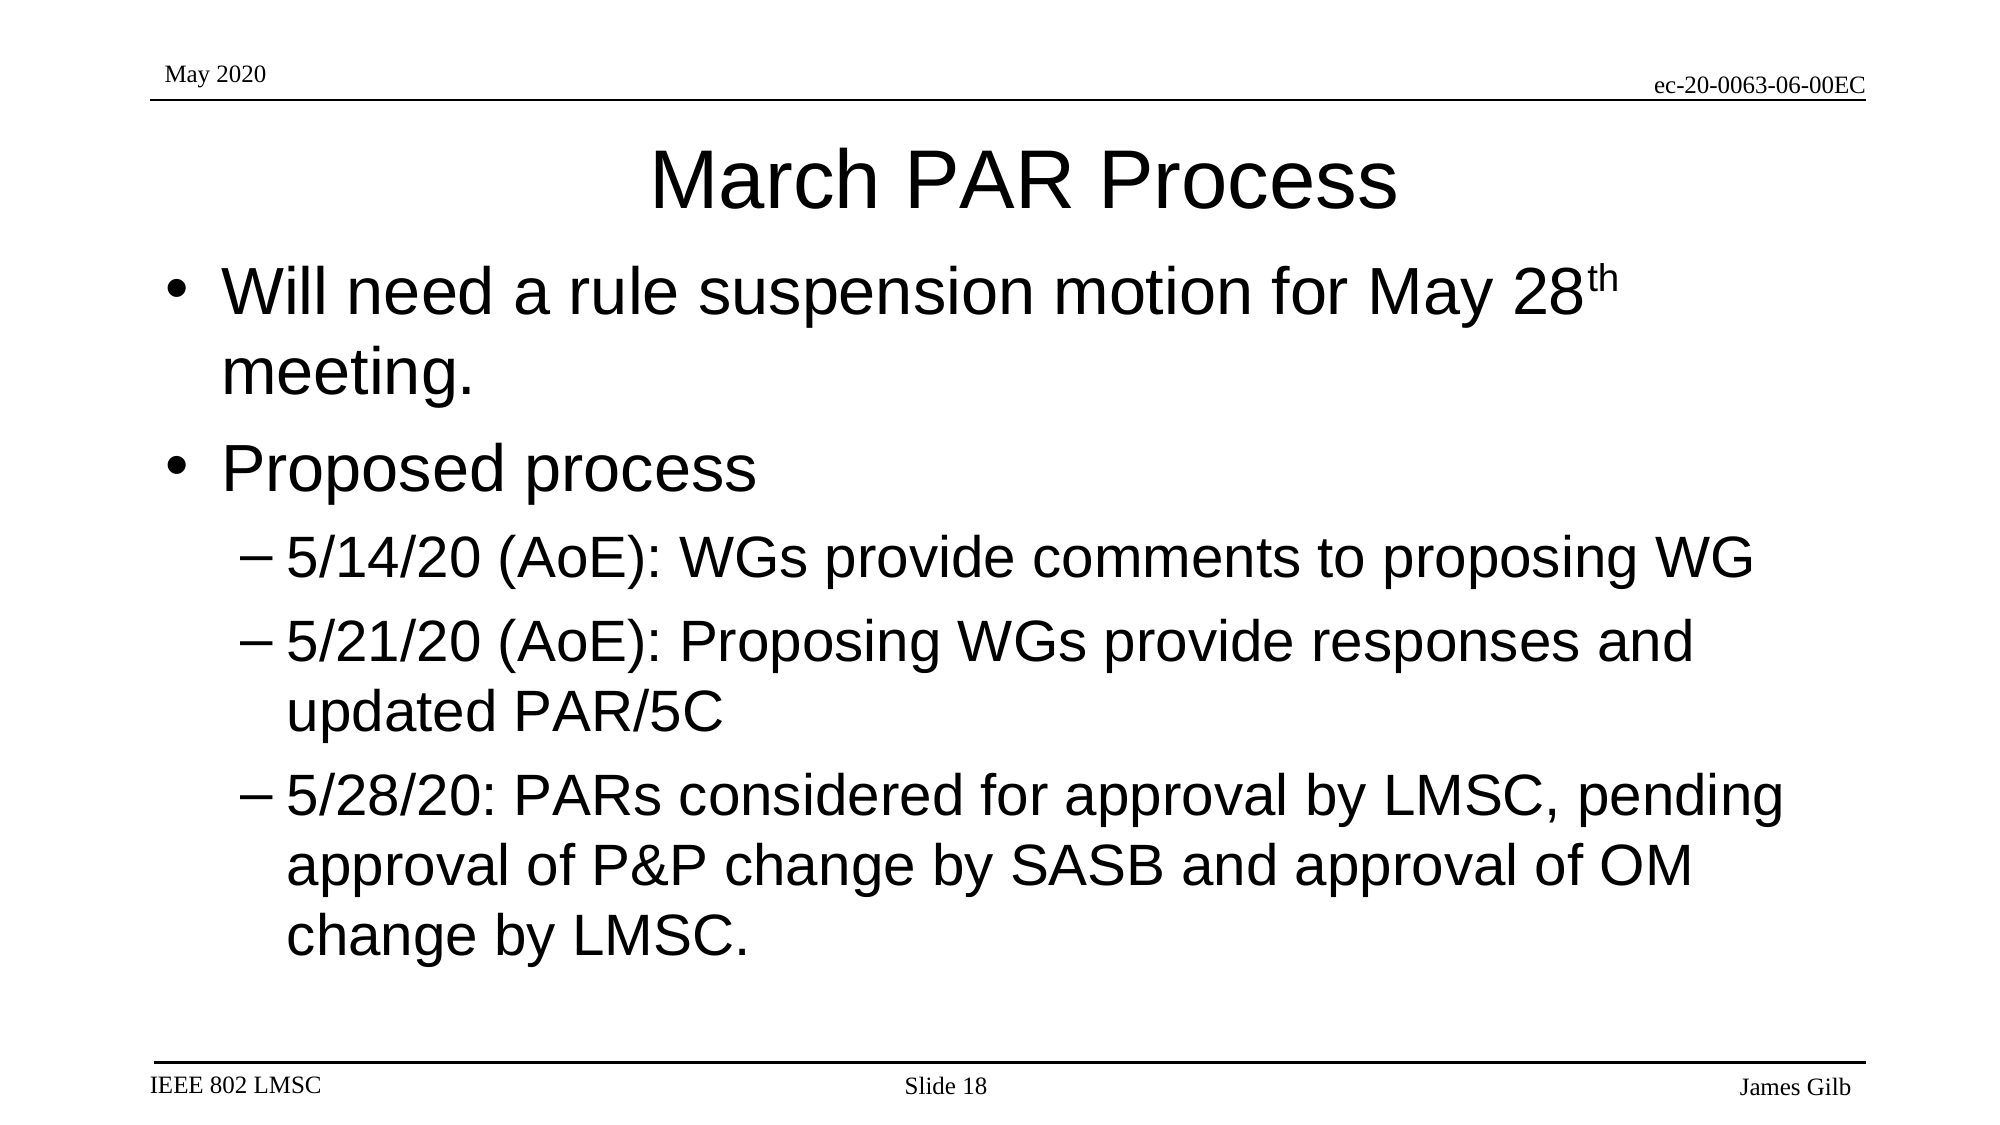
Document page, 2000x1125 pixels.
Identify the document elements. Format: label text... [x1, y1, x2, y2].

title March PAR Process [149, 112, 1900, 238]
list Will need a rule suspension motion for May 28th meeting. Proposed process 5/14/20 (AoE): WGs provide comments to proposing WG 5/21/20 (AoE): Proposing WGs provide responses and updated PAR/5C 5/28/20: PARs considered for approval by LMSC, pending approval of P&P change by SASB and approval of OM change by LMSC. [149, 239, 1900, 1051]
